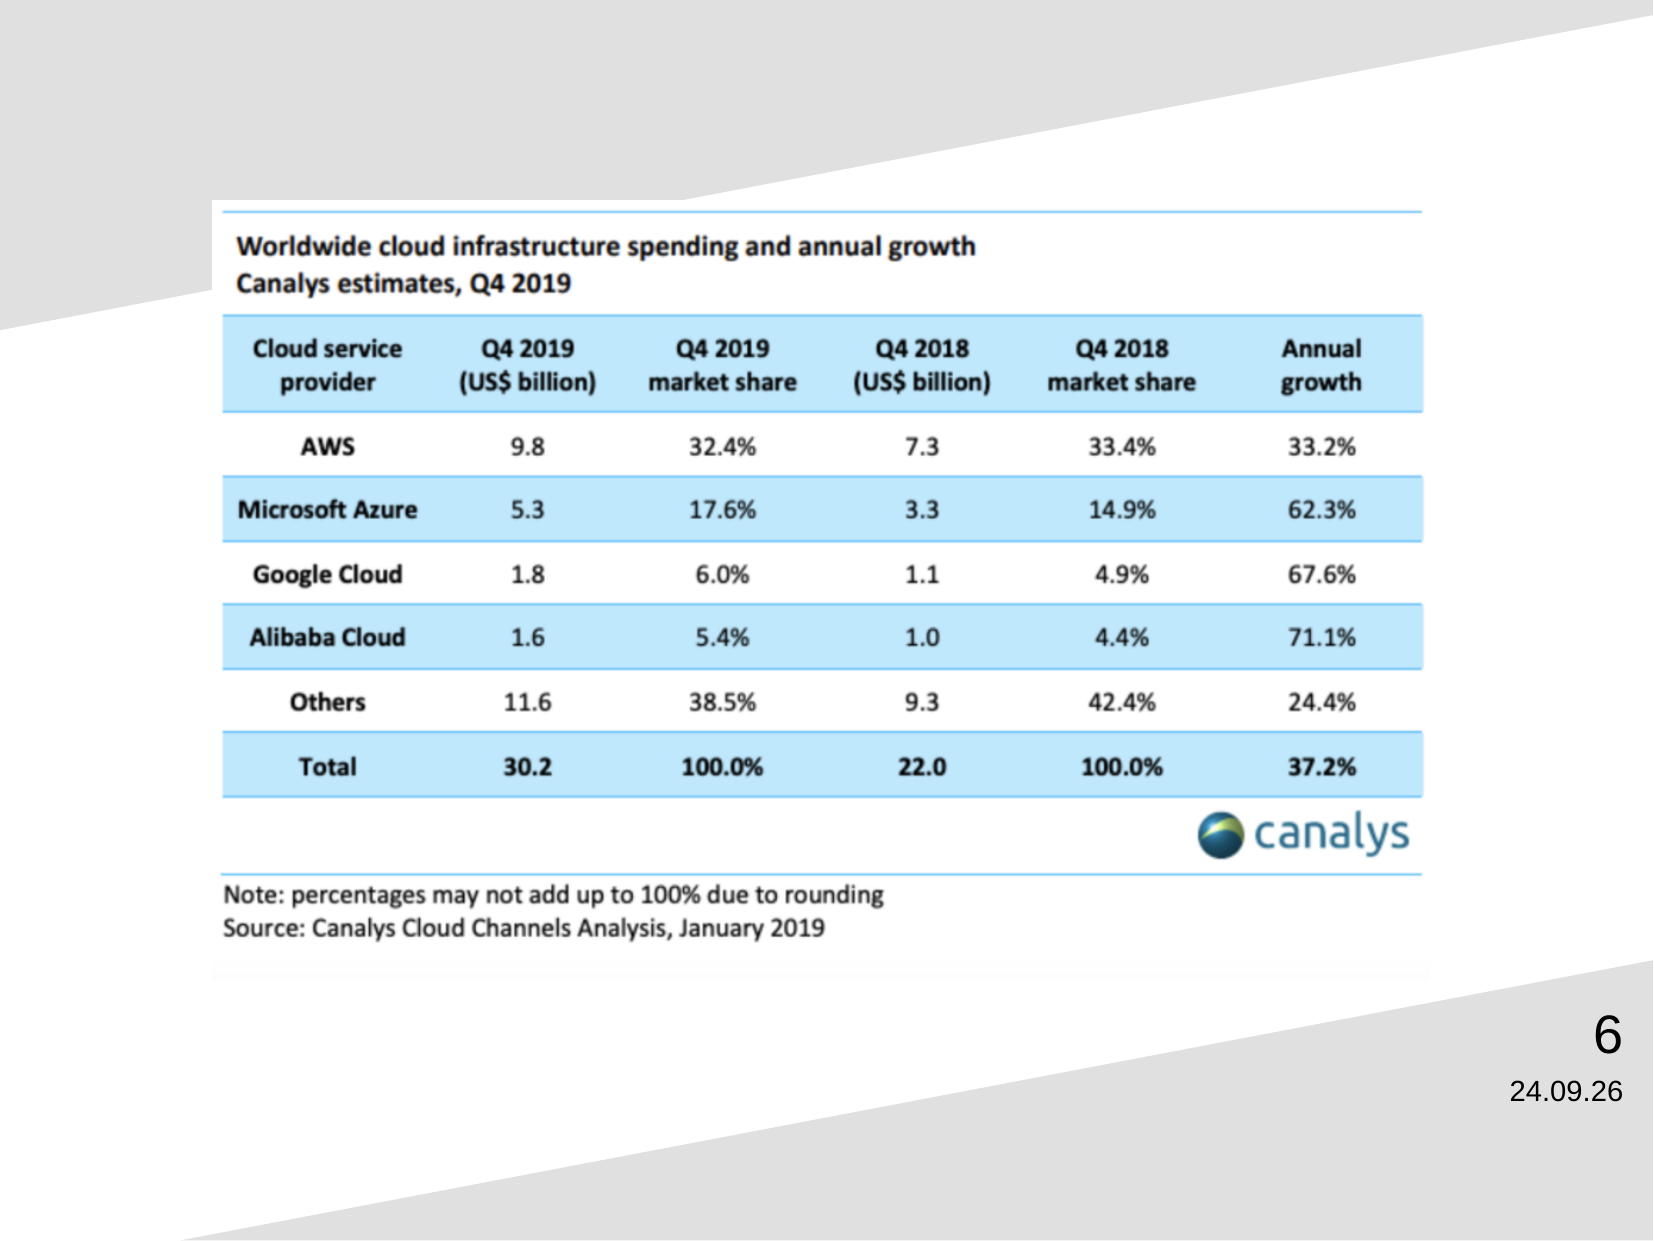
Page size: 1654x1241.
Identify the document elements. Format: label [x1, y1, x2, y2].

picture [212, 200, 1430, 981]
